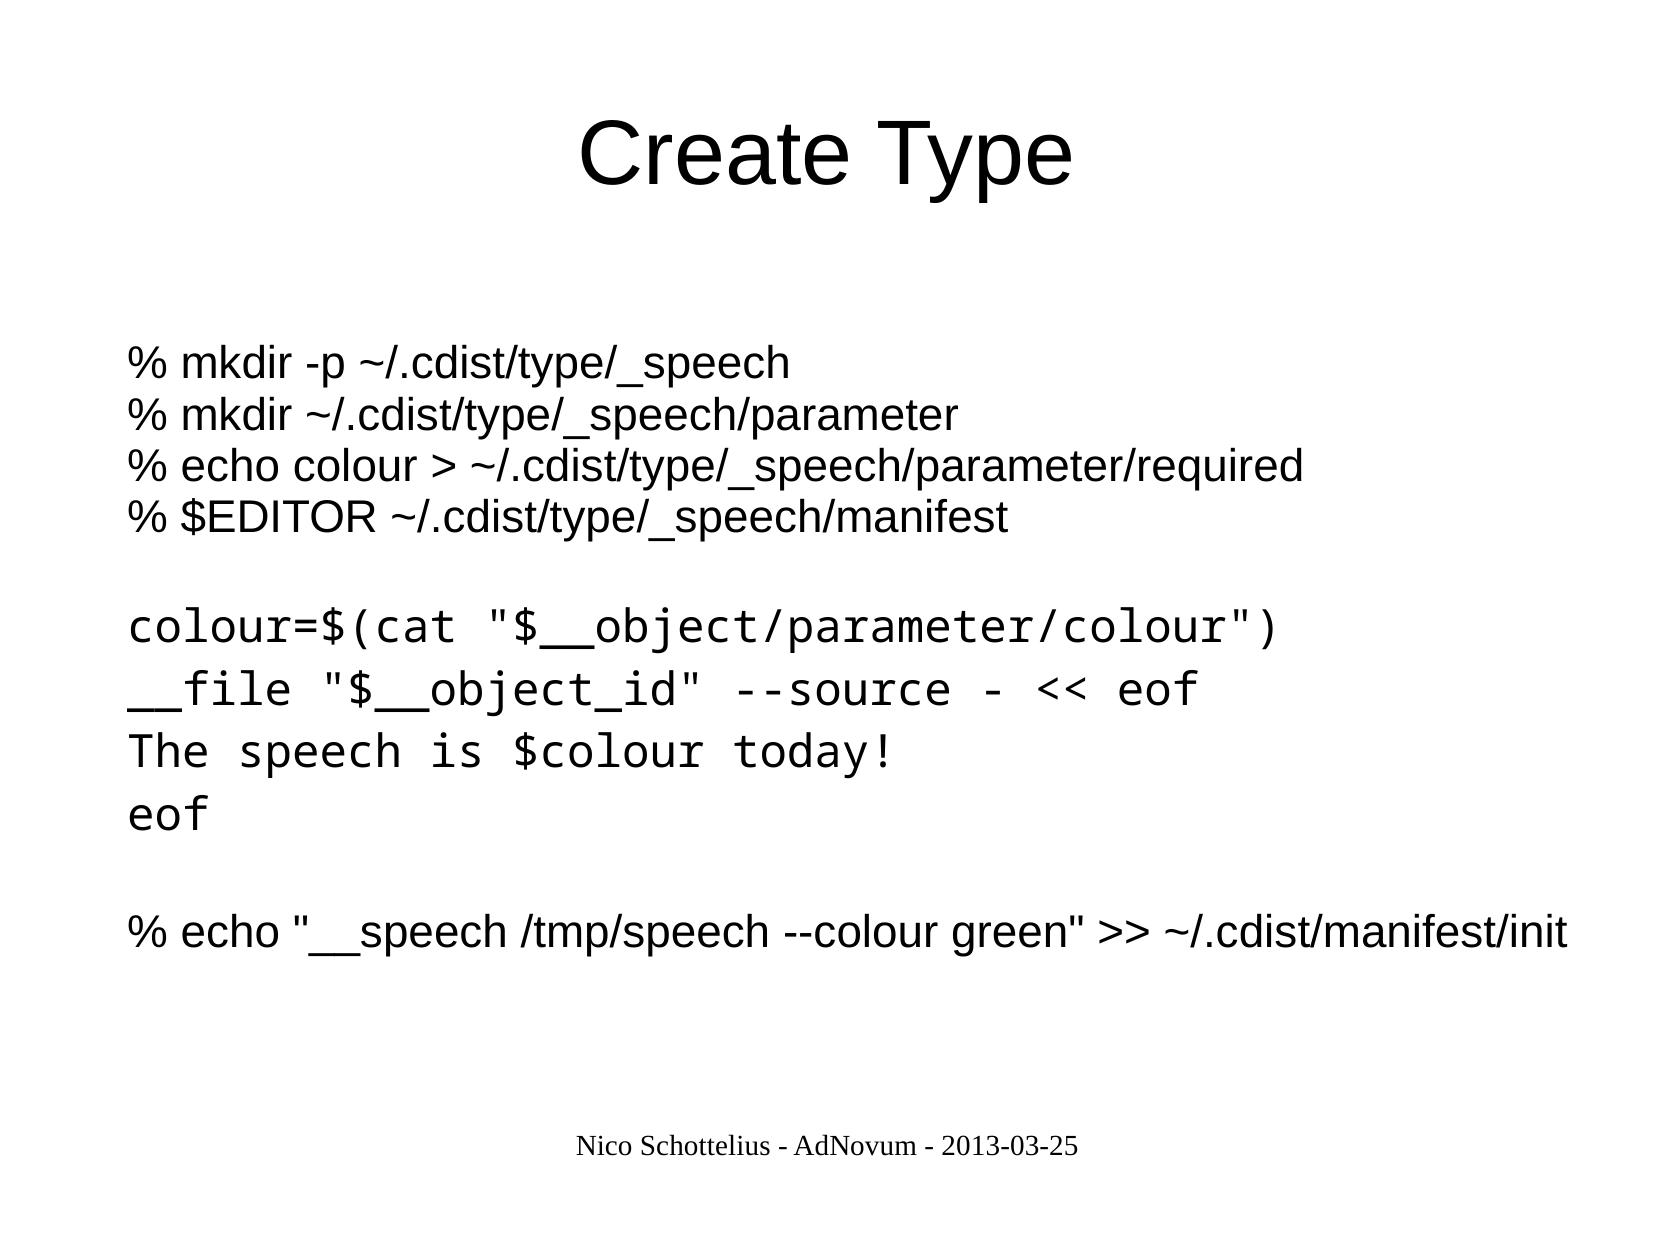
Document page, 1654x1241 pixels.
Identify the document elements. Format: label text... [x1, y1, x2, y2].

text_box % mkdir -p ~/.cdist/type/_speech % mkdir ~/.cdist/type/_speech/parameter % echo colour > ~/.cdist/type/_speech/parameter/required % $EDITOR ~/.cdist/type/_speech/manifest colour=$(cat "$__object/parameter/colour") __file "$__object_id" --source - << eof The speech is $colour today! eof % echo "__speech /tmp/speech --colour green" >> ~/.cdist/manifest/init [112, 330, 1611, 954]
title Create Type [82, 49, 1571, 257]
